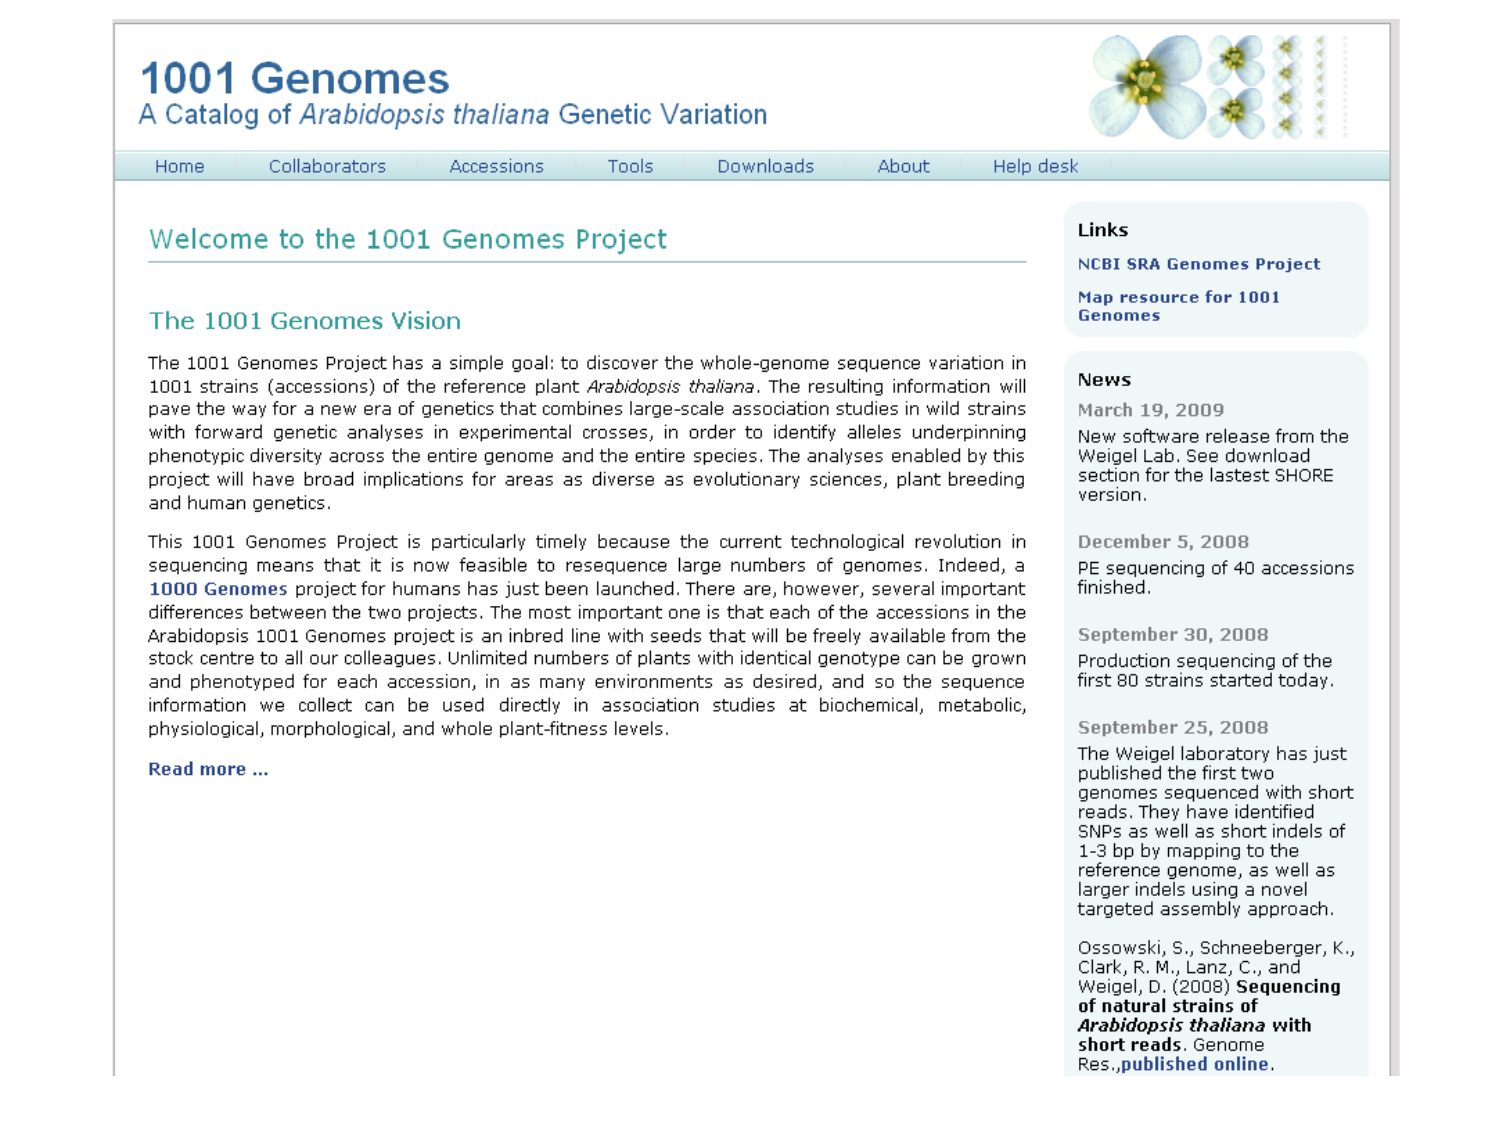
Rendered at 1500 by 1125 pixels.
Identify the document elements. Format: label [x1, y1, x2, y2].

picture [112, 19, 1400, 1076]
